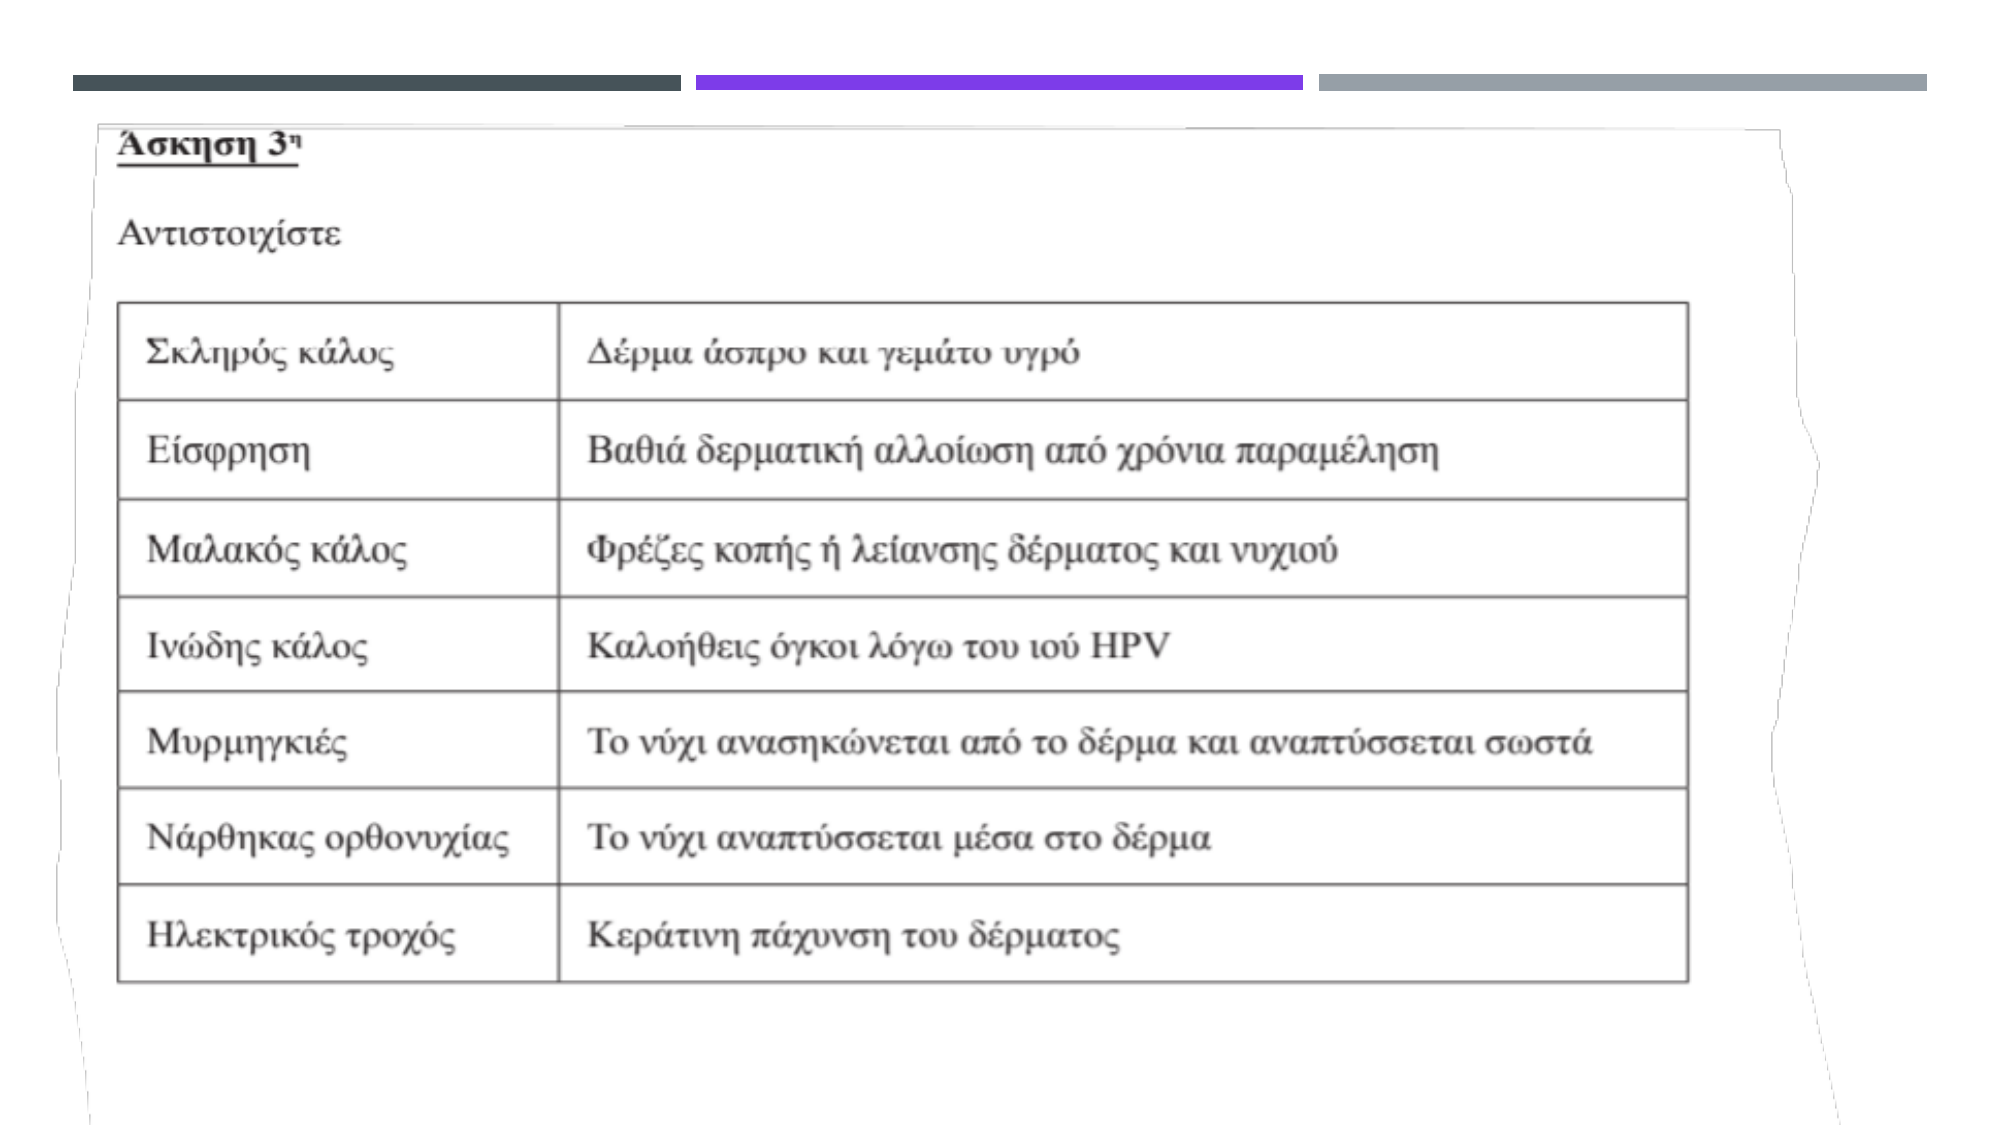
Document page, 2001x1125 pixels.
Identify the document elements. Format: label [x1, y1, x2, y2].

picture [47, 115, 1857, 1125]
